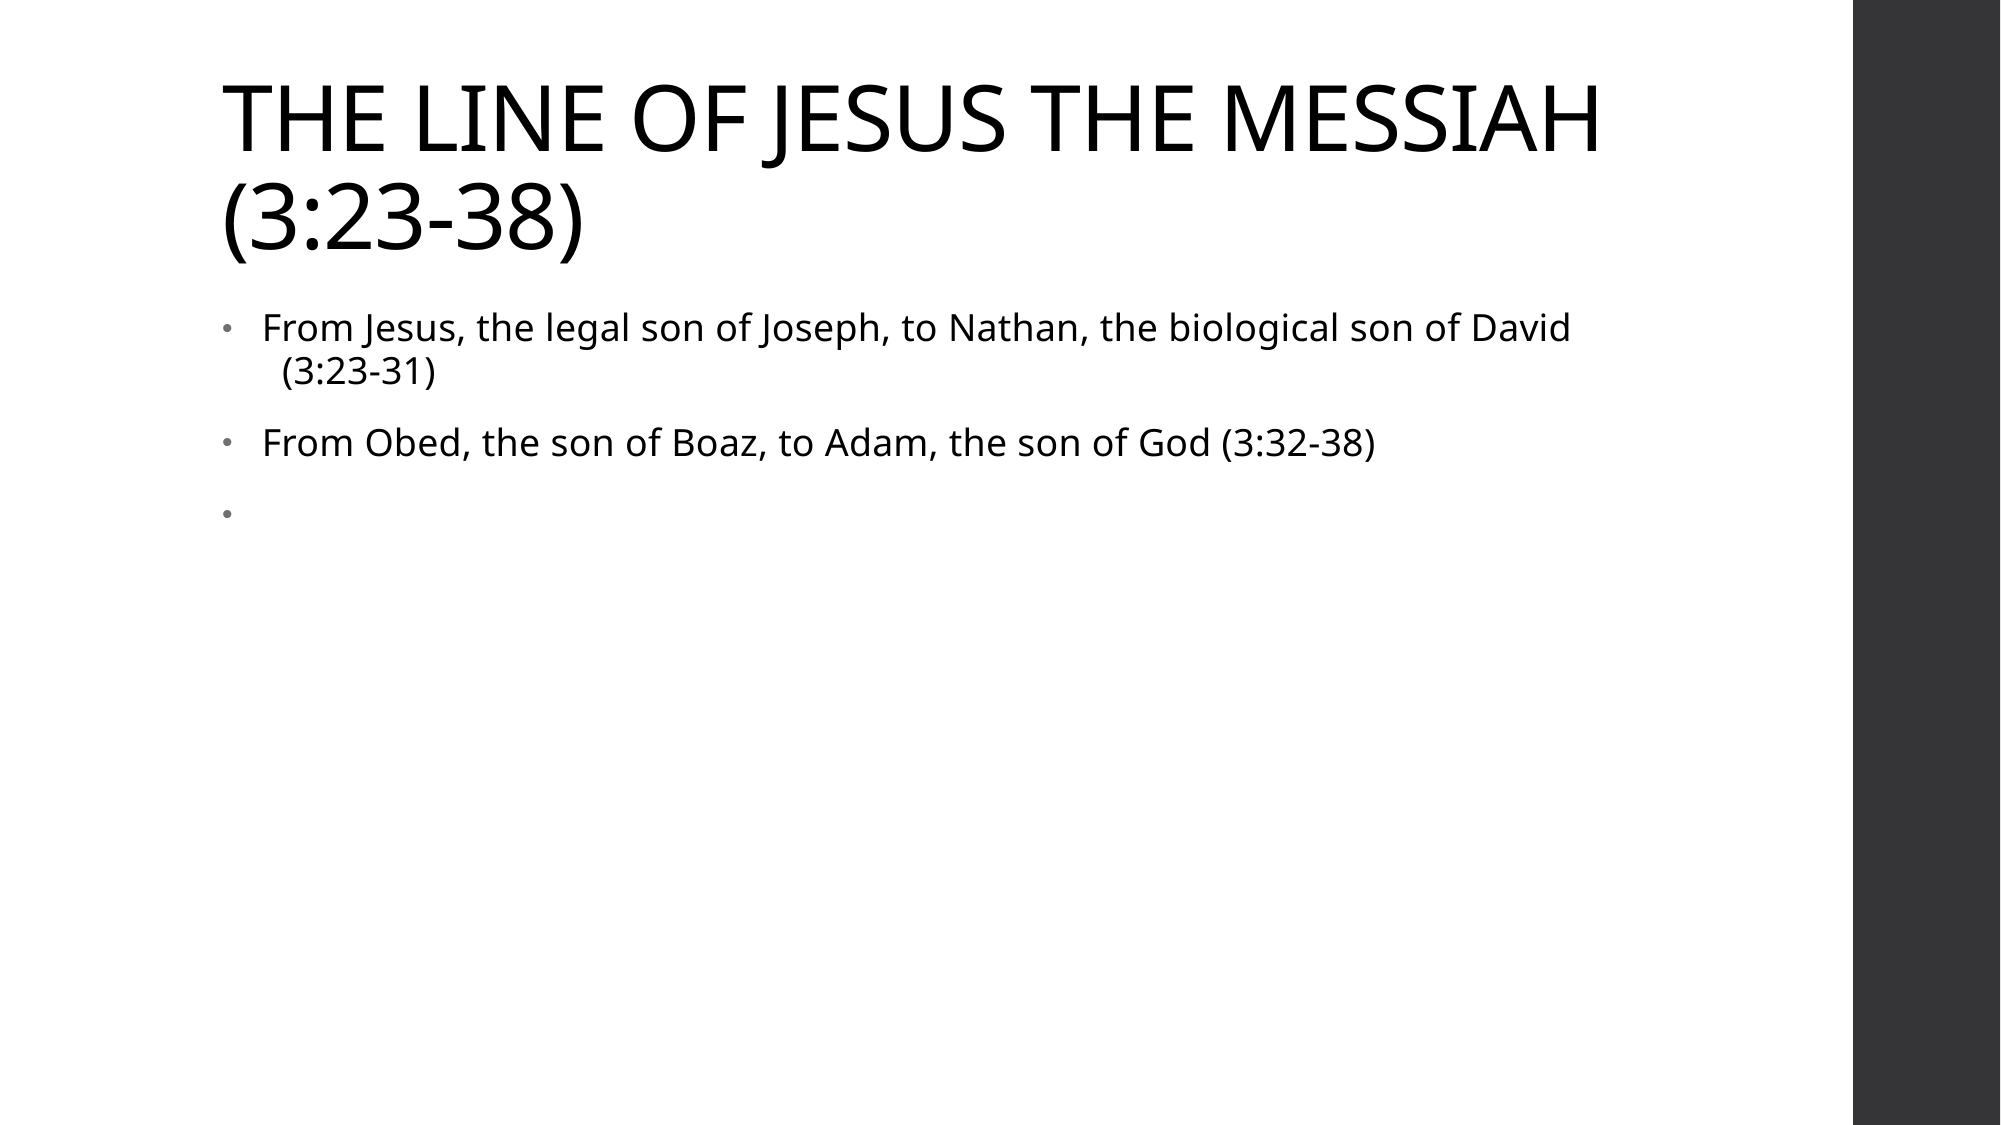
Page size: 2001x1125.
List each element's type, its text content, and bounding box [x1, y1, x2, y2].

list From Jesus, the legal son of Joseph, to Nathan, the biological son of David (3:23-31) From Obed, the son of Boaz, to Adam, the son of God (3:32-38) [206, 299, 1617, 1014]
title THE LINE OF JESUS THE MESSIAH (3:23-38) [206, 60, 1797, 278]
